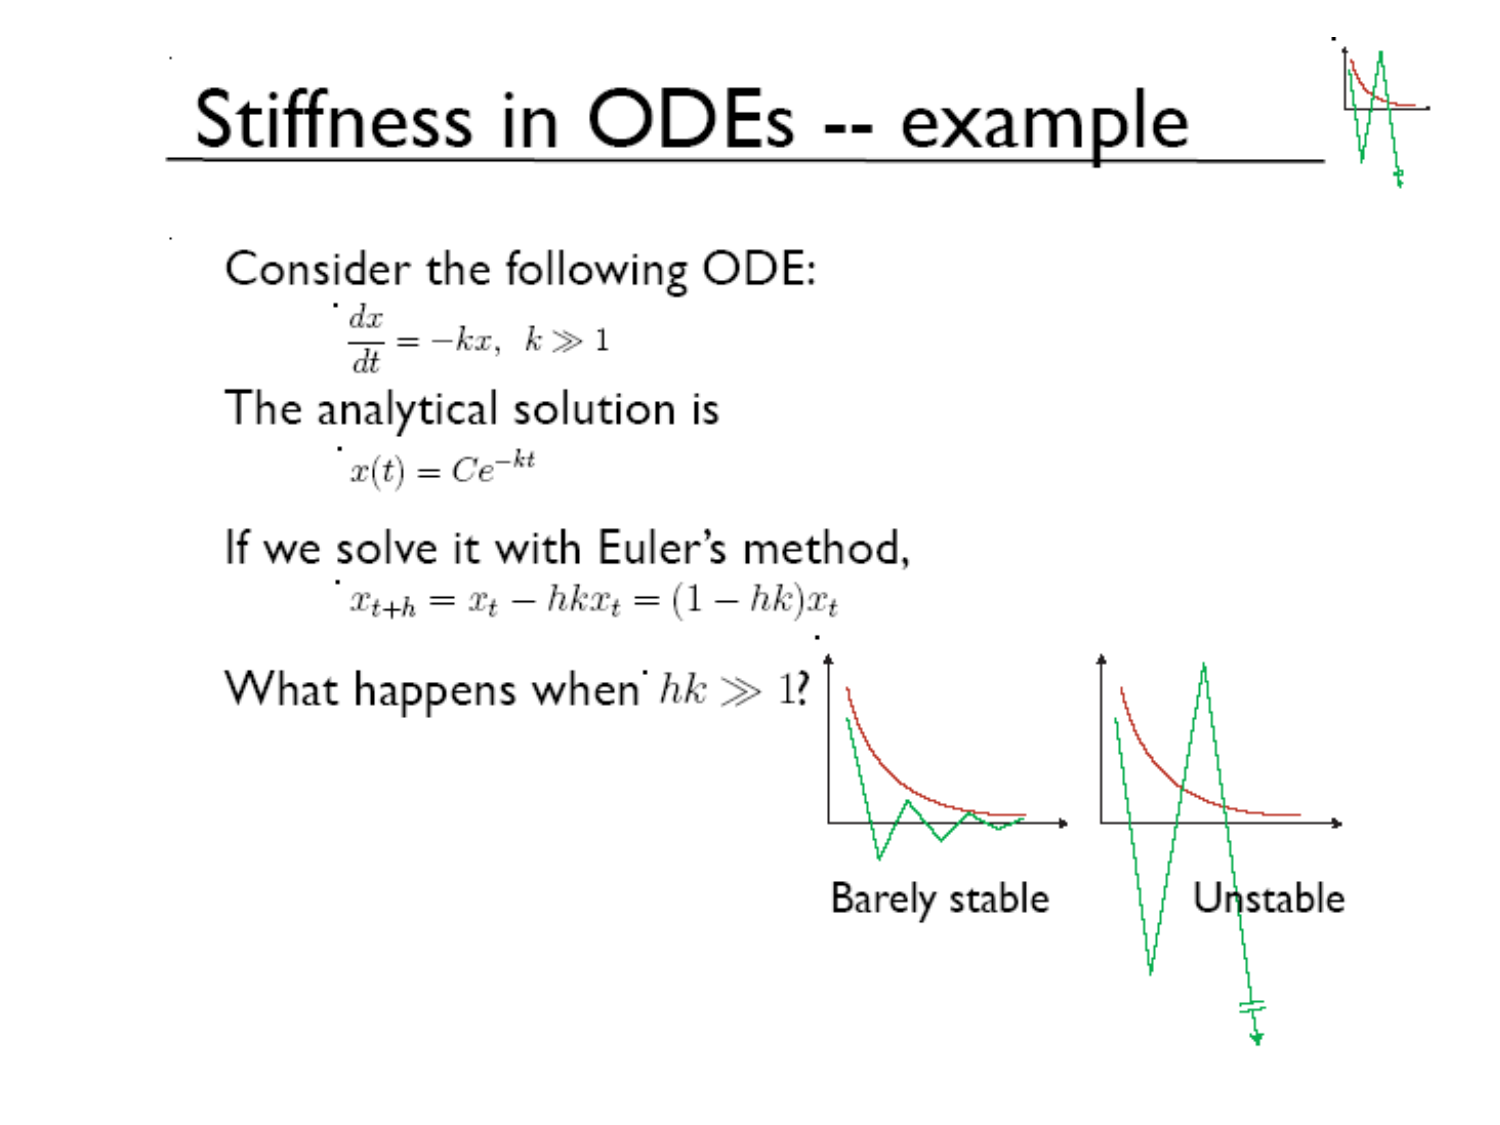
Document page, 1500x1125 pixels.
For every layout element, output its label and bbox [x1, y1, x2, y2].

picture [41, 37, 1447, 1079]
